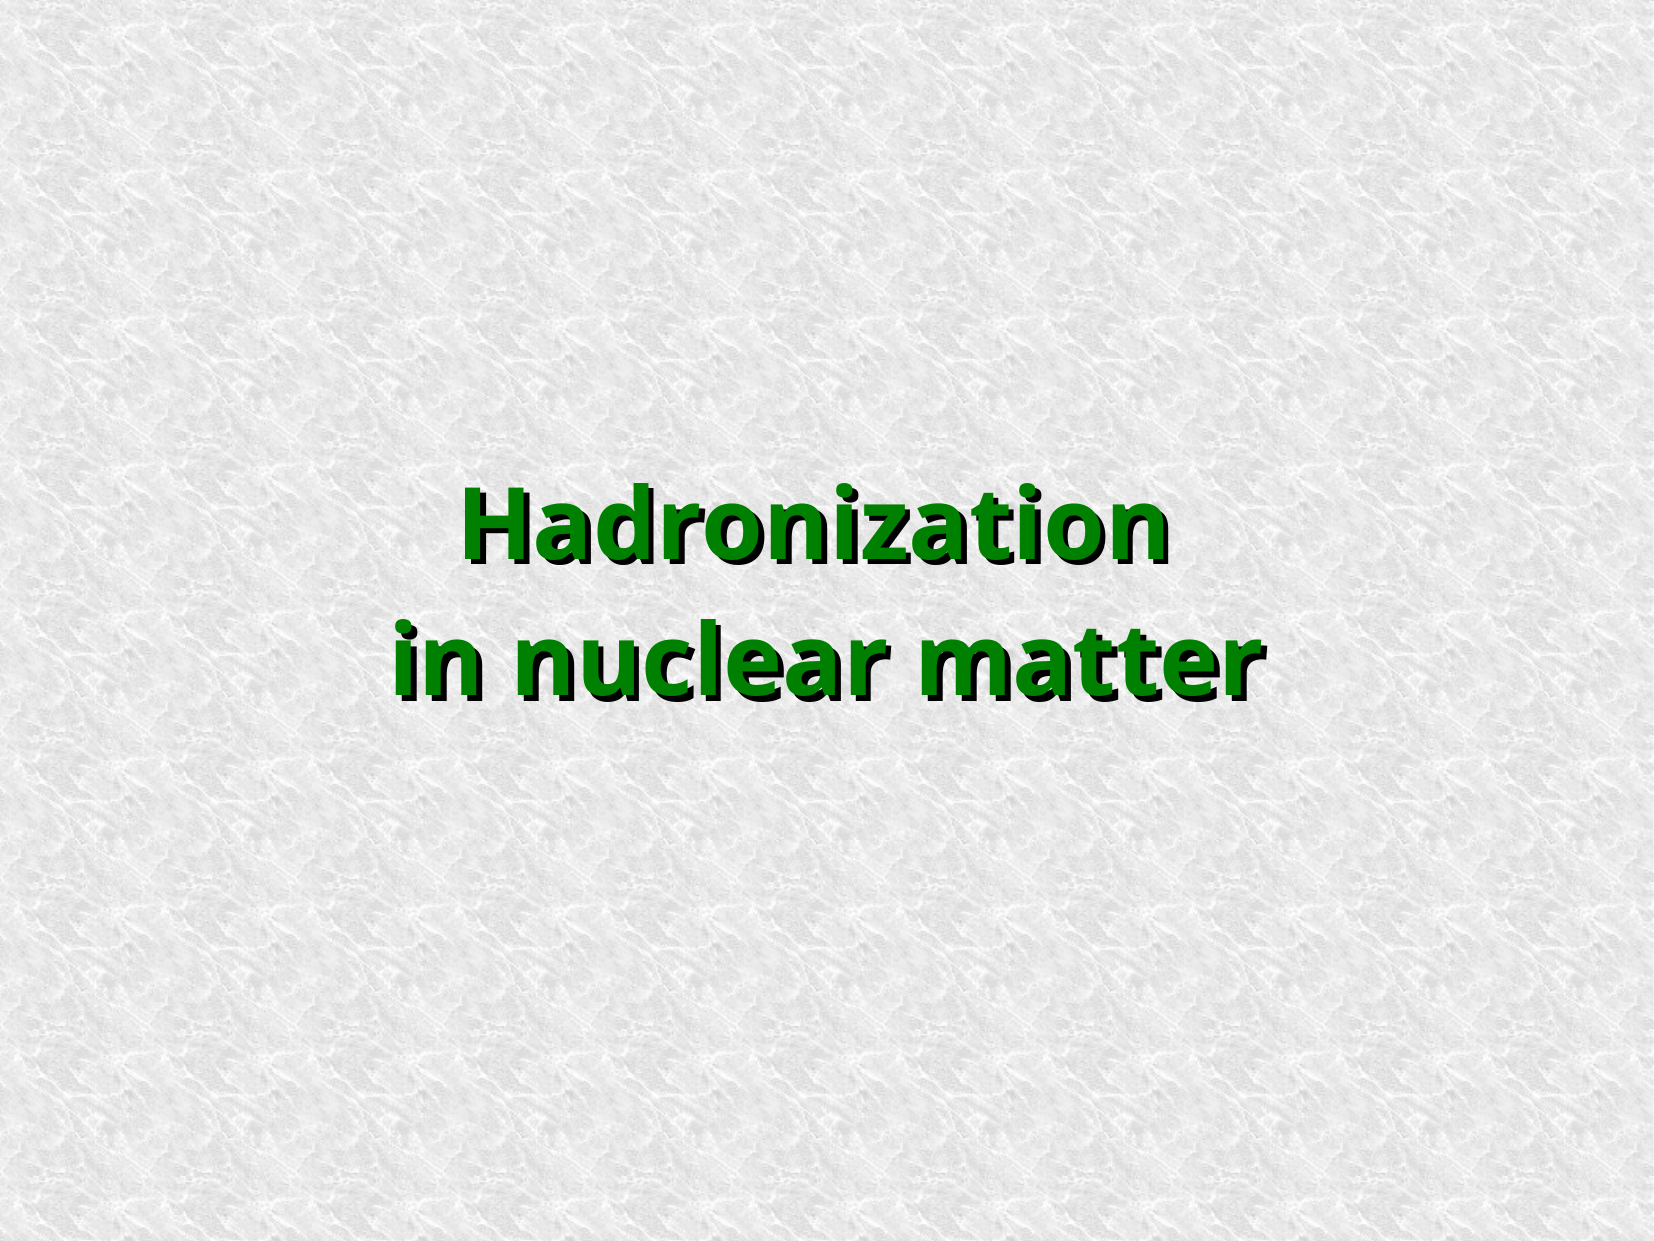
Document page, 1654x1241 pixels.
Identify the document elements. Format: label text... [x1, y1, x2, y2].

picture [0, 0, 1654, 1241]
text_box Hadronization in nuclear matter [29, 444, 1625, 796]
